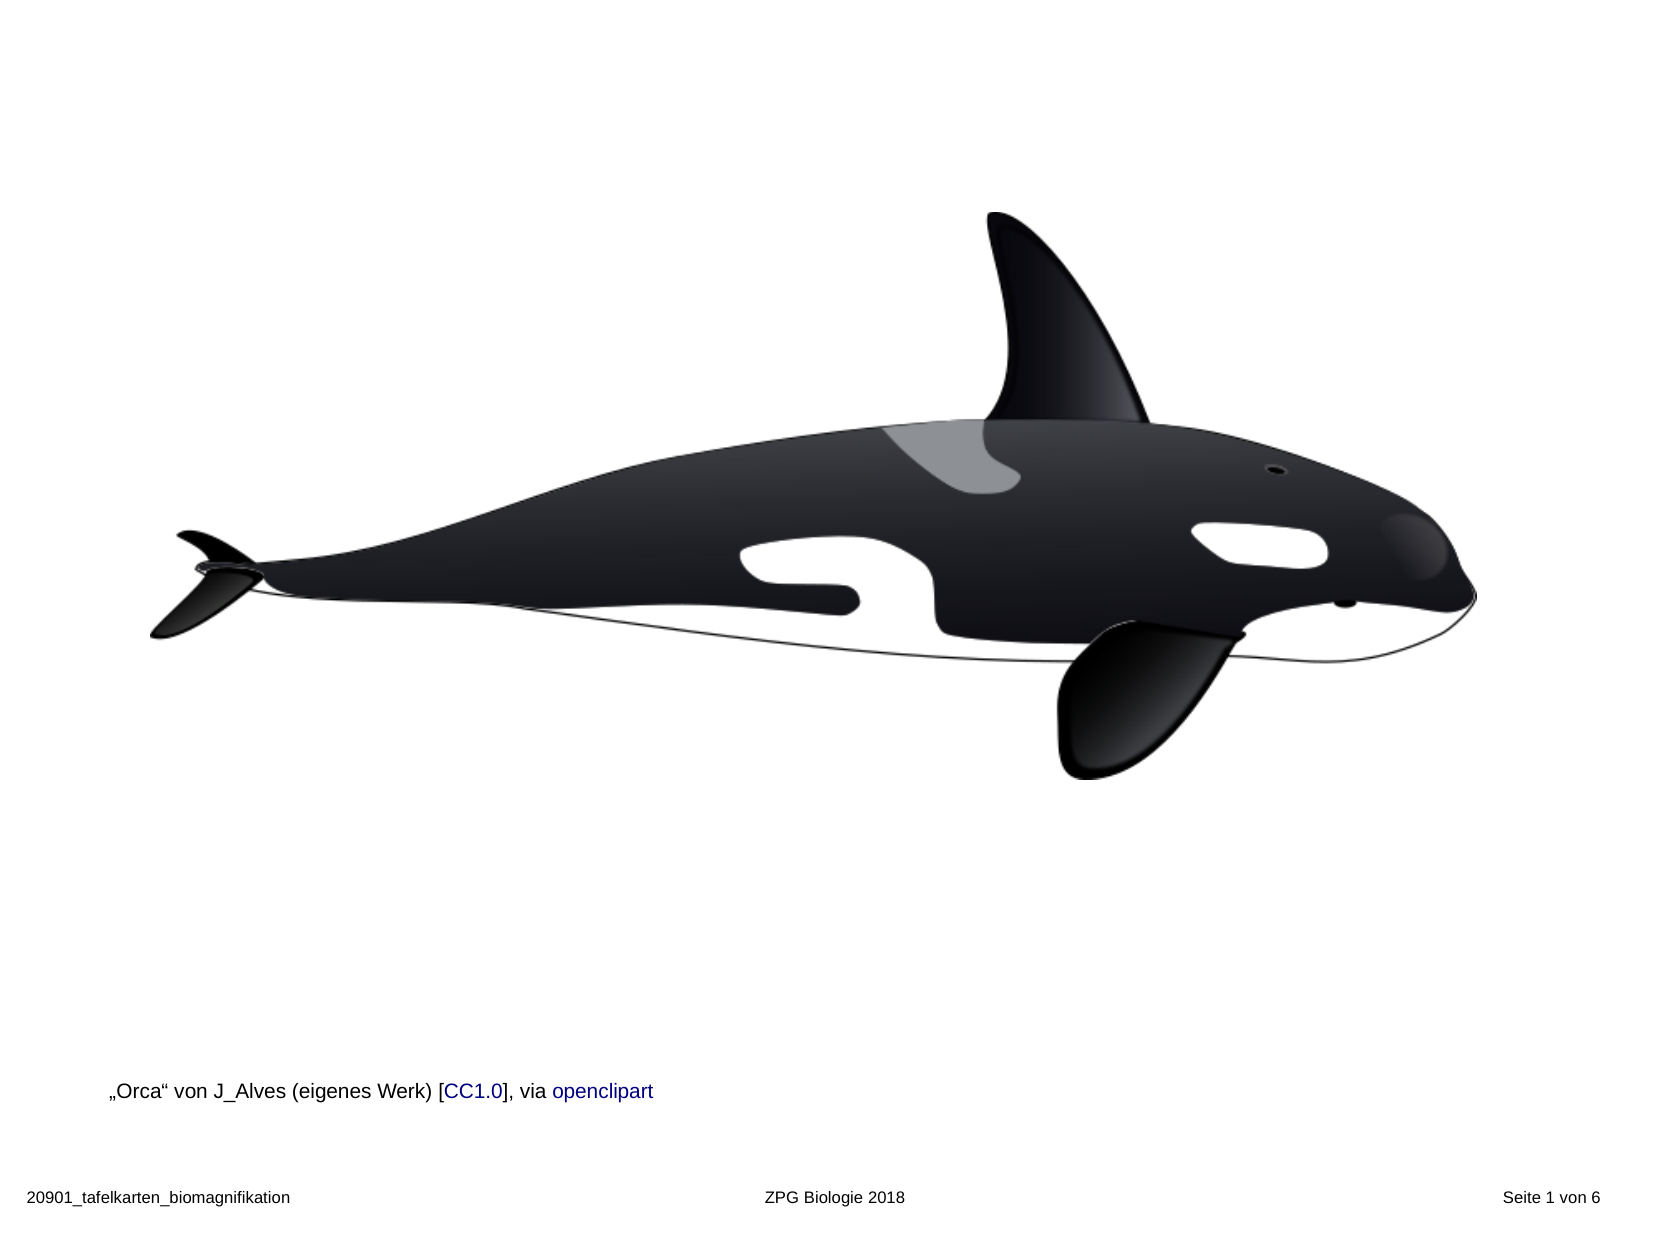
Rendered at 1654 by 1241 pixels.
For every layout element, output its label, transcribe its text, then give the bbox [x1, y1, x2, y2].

picture [150, 212, 1477, 780]
text_box 20901_tafelkarten_biomagnifikation ZPG Biologie 2018 Seite 1 von 6 [11, 1181, 1630, 1215]
text_box „Orca“ von J_Alves (eigenes Werk) [CC1.0], via openclipart [94, 1072, 686, 1111]
